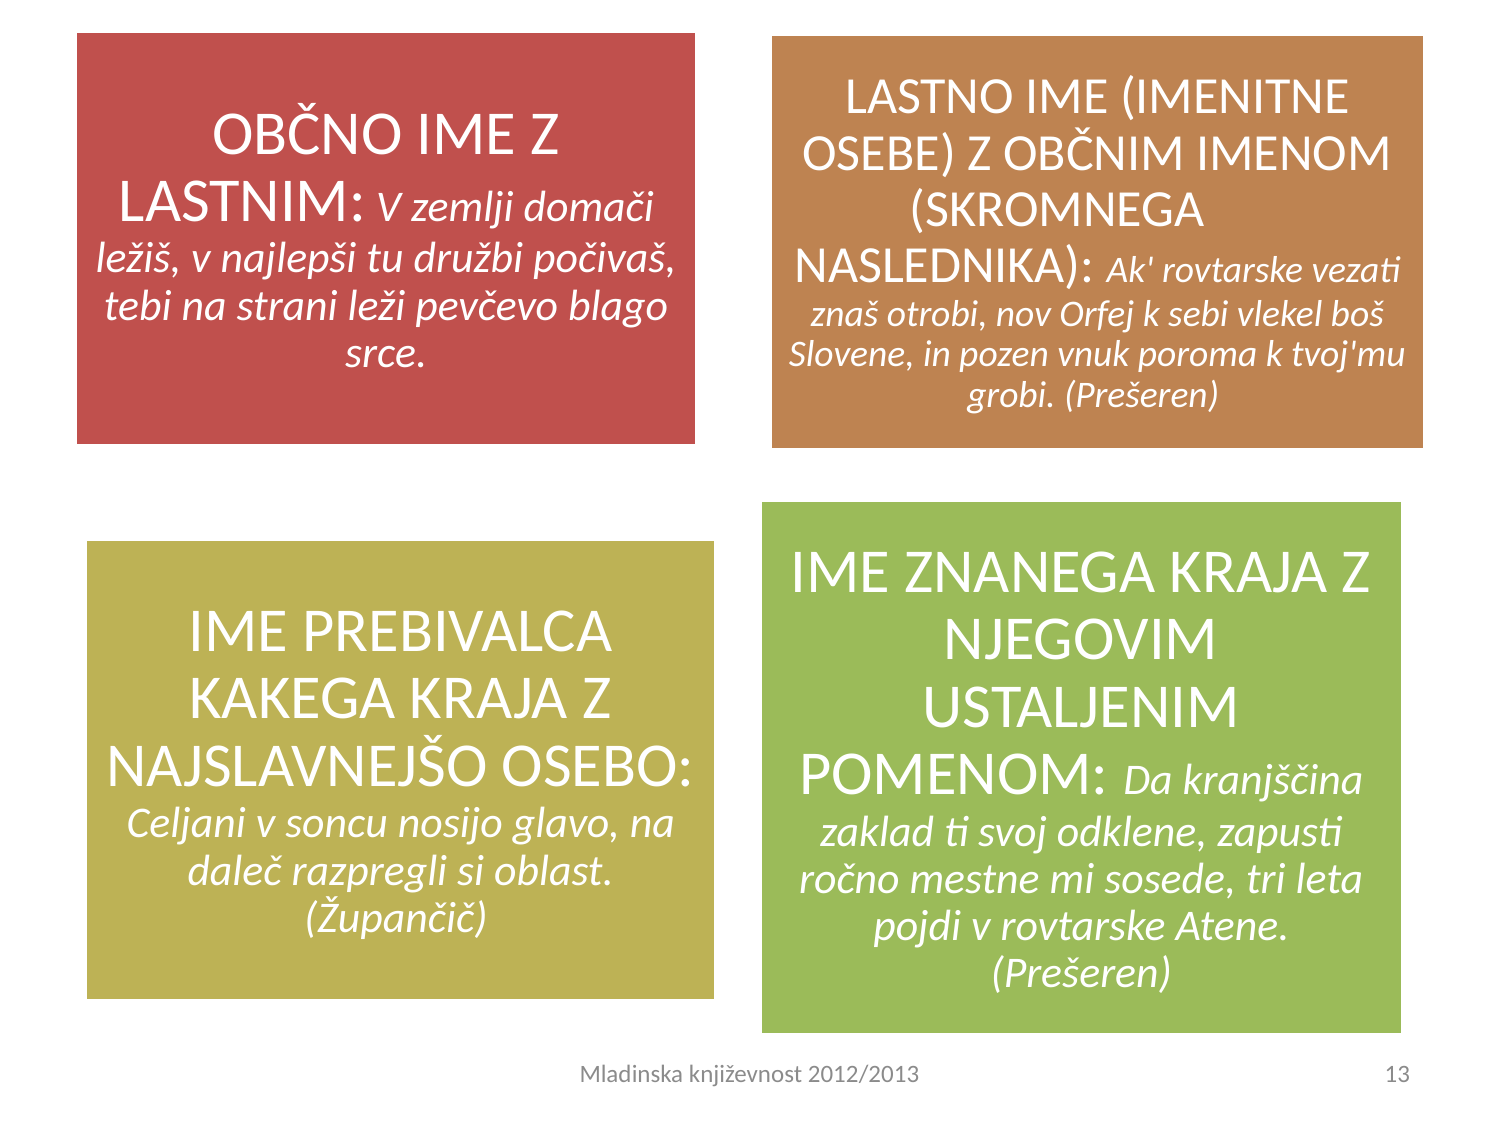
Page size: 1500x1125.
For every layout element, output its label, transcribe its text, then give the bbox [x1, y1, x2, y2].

text_box IME PREBIVALCA KAKEGA KRAJA Z NAJSLAVNEJŠO OSEBO: Celjani v soncu nosijo glavo, na daleč razpregli si oblast. (Župančič) [85, 538, 717, 1001]
text_box OBČNO IME Z LASTNIM: V zemlji domači ležiš, v najlepši tu družbi počivaš, tebi na strani leži pevčevo blago srce. [75, 30, 698, 447]
footer Mladinska književnost 2012/2013 [512, 1042, 988, 1103]
text_box IME ZNANEGA KRAJA Z NJEGOVIM USTALJENIM POMENOM: Da kranjščina zaklad ti svoj odklene, zapusti ročno mestne mi sosede, tri leta pojdi v rovtarske Atene. (Prešeren) [759, 500, 1403, 1036]
text_box LASTNO IME (IMENITNE OSEBE) Z OBČNIM IMENOM (SKROMNEGA NASLEDNIKA): Ak' rovtarske vezati znaš otrobi, nov Orfej k sebi vlekel boš Slovene, in pozen vnuk poroma k tvoj'mu grobi. (Prešeren) [770, 33, 1425, 451]
slide_number <number> [1074, 1042, 1425, 1103]
